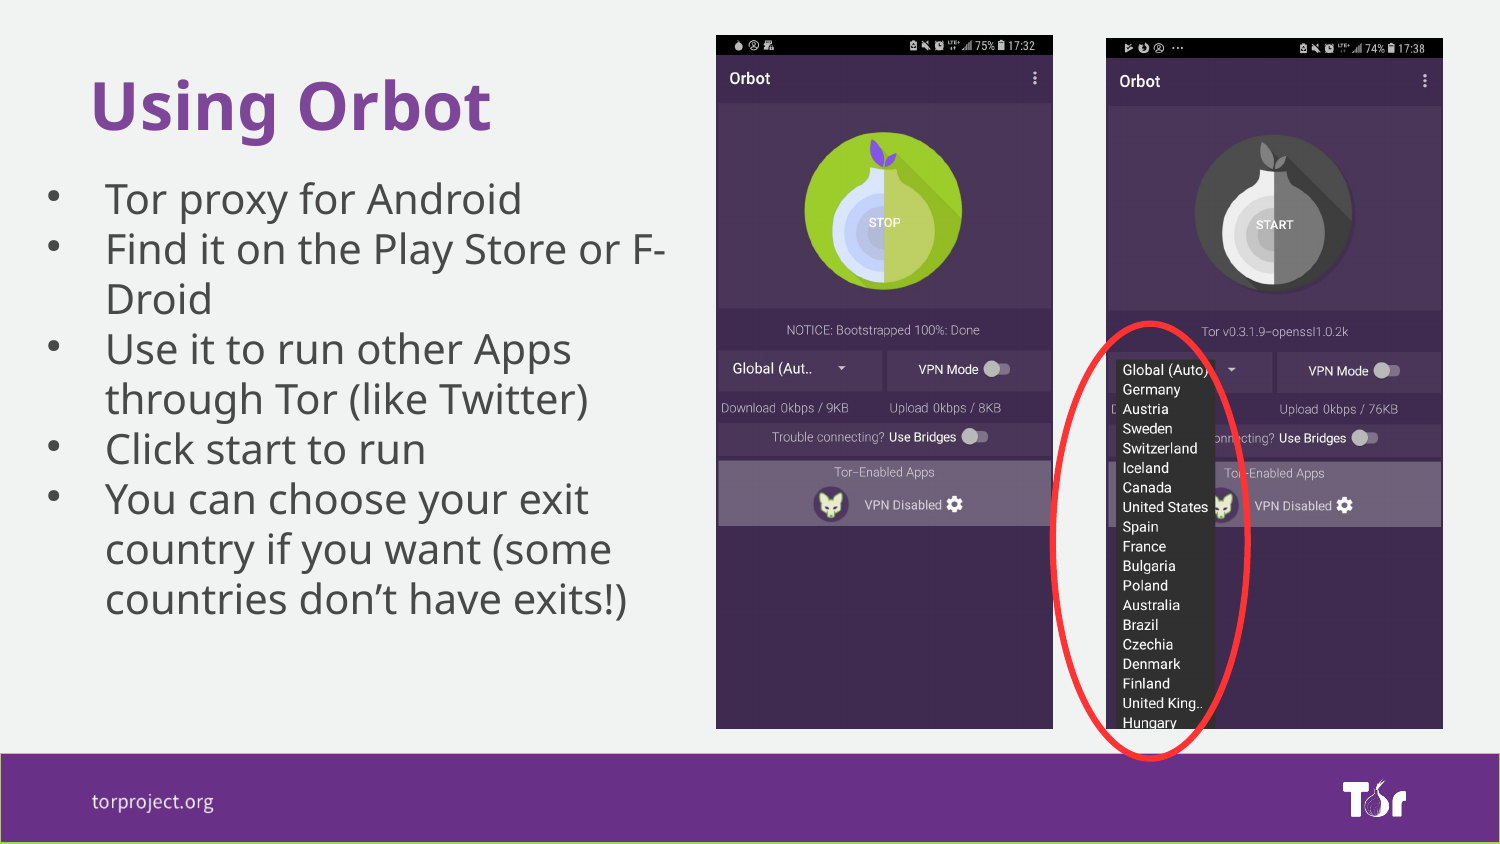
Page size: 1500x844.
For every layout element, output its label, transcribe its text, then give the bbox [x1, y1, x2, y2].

text_box Using Orbot [74, 33, 1425, 174]
picture [75, 780, 604, 821]
picture [1343, 778, 1406, 817]
text_box Tor proxy for Android Find it on the Play Store or F-Droid Use it to run other Apps through Tor (like Twitter) Click start to run You can choose your exit country if you want (some countries don’t have exits!) [15, 165, 699, 705]
picture [716, 35, 1053, 729]
picture [1106, 327, 1244, 729]
picture [1106, 38, 1443, 729]
